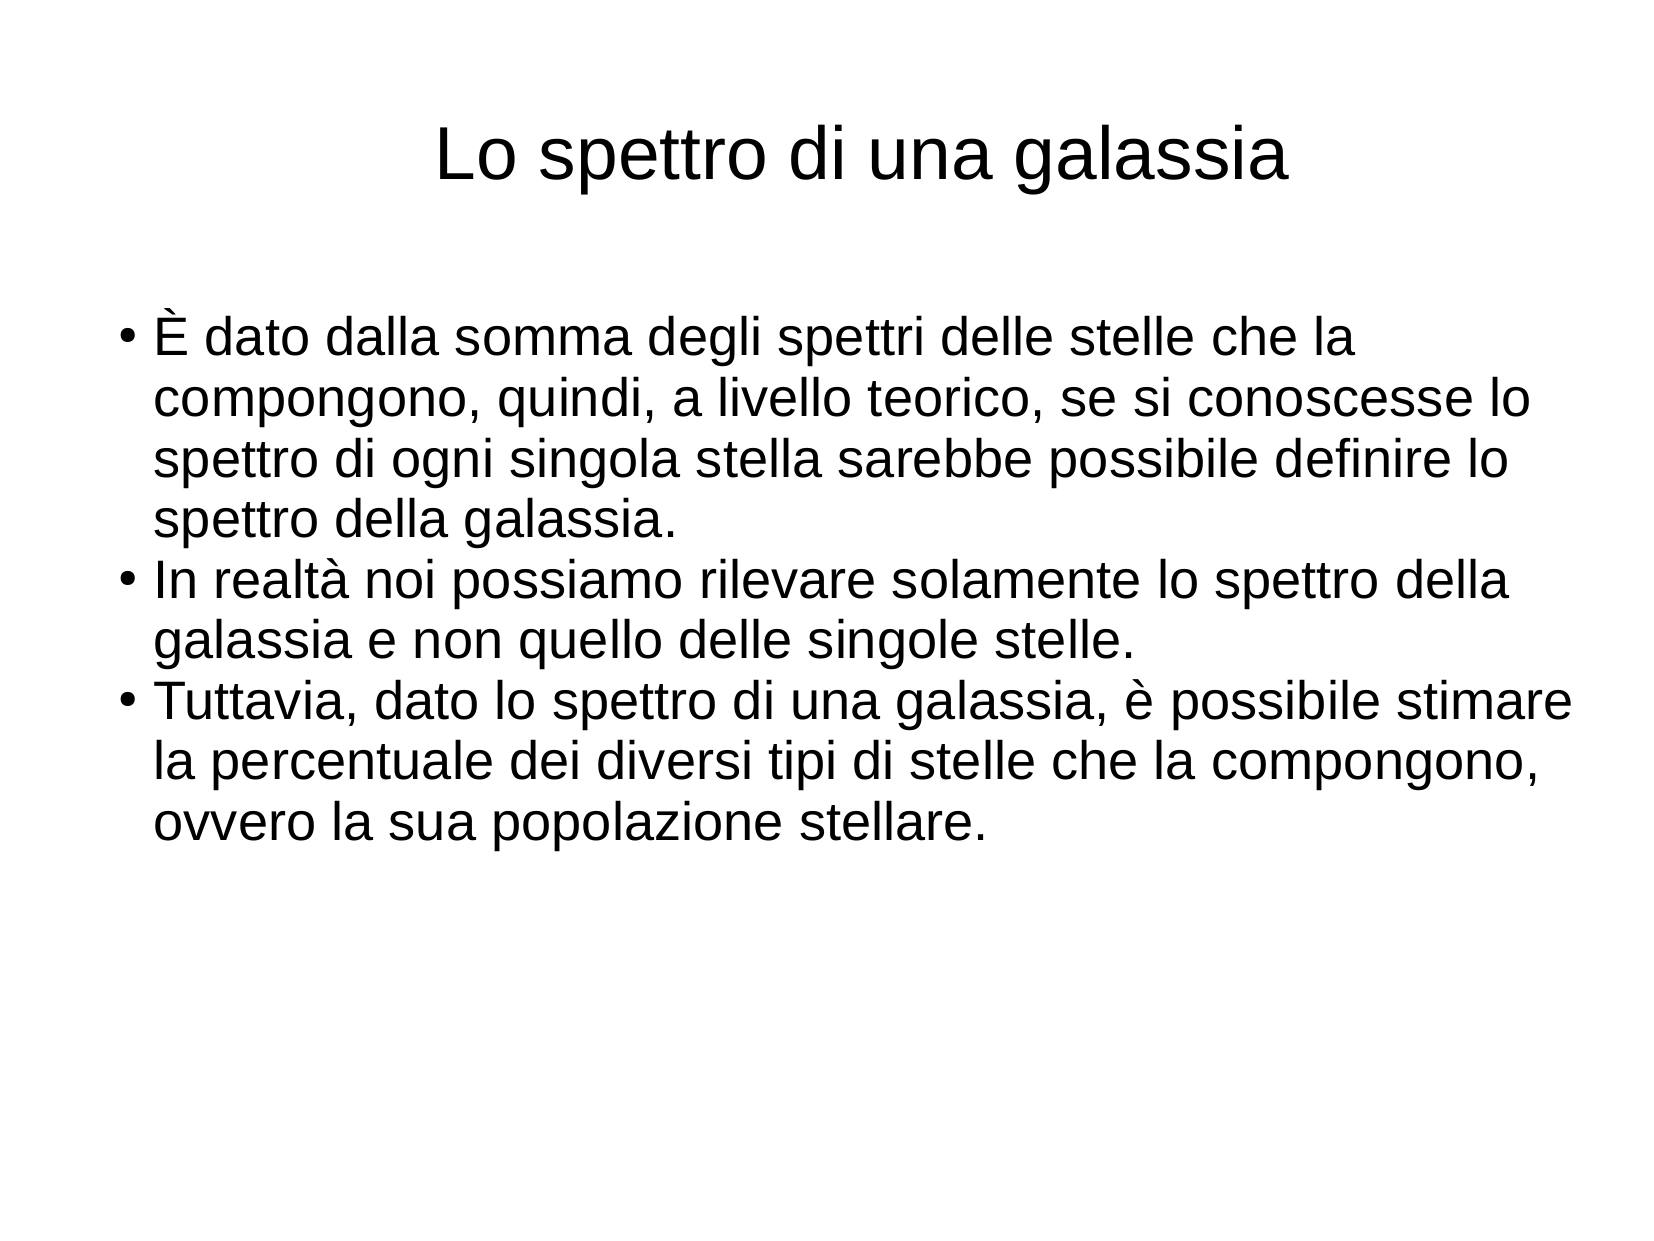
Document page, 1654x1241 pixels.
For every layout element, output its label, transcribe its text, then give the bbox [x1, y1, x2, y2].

subtitle Lo spettro di una galassia È dato dalla somma degli spettri delle stelle che la compongono, quindi, a livello teorico, se si conoscesse lo spettro di ogni singola stella sarebbe possibile definire lo spettro della galassia. In realtà noi possiamo rilevare solamente lo spettro della galassia e non quello delle singole stelle. Tuttavia, dato lo spettro di una galassia, è possibile stimare la percentuale dei diversi tipi di stelle che la compongono, ovvero la sua popolazione stellare. [118, 27, 1607, 1087]
